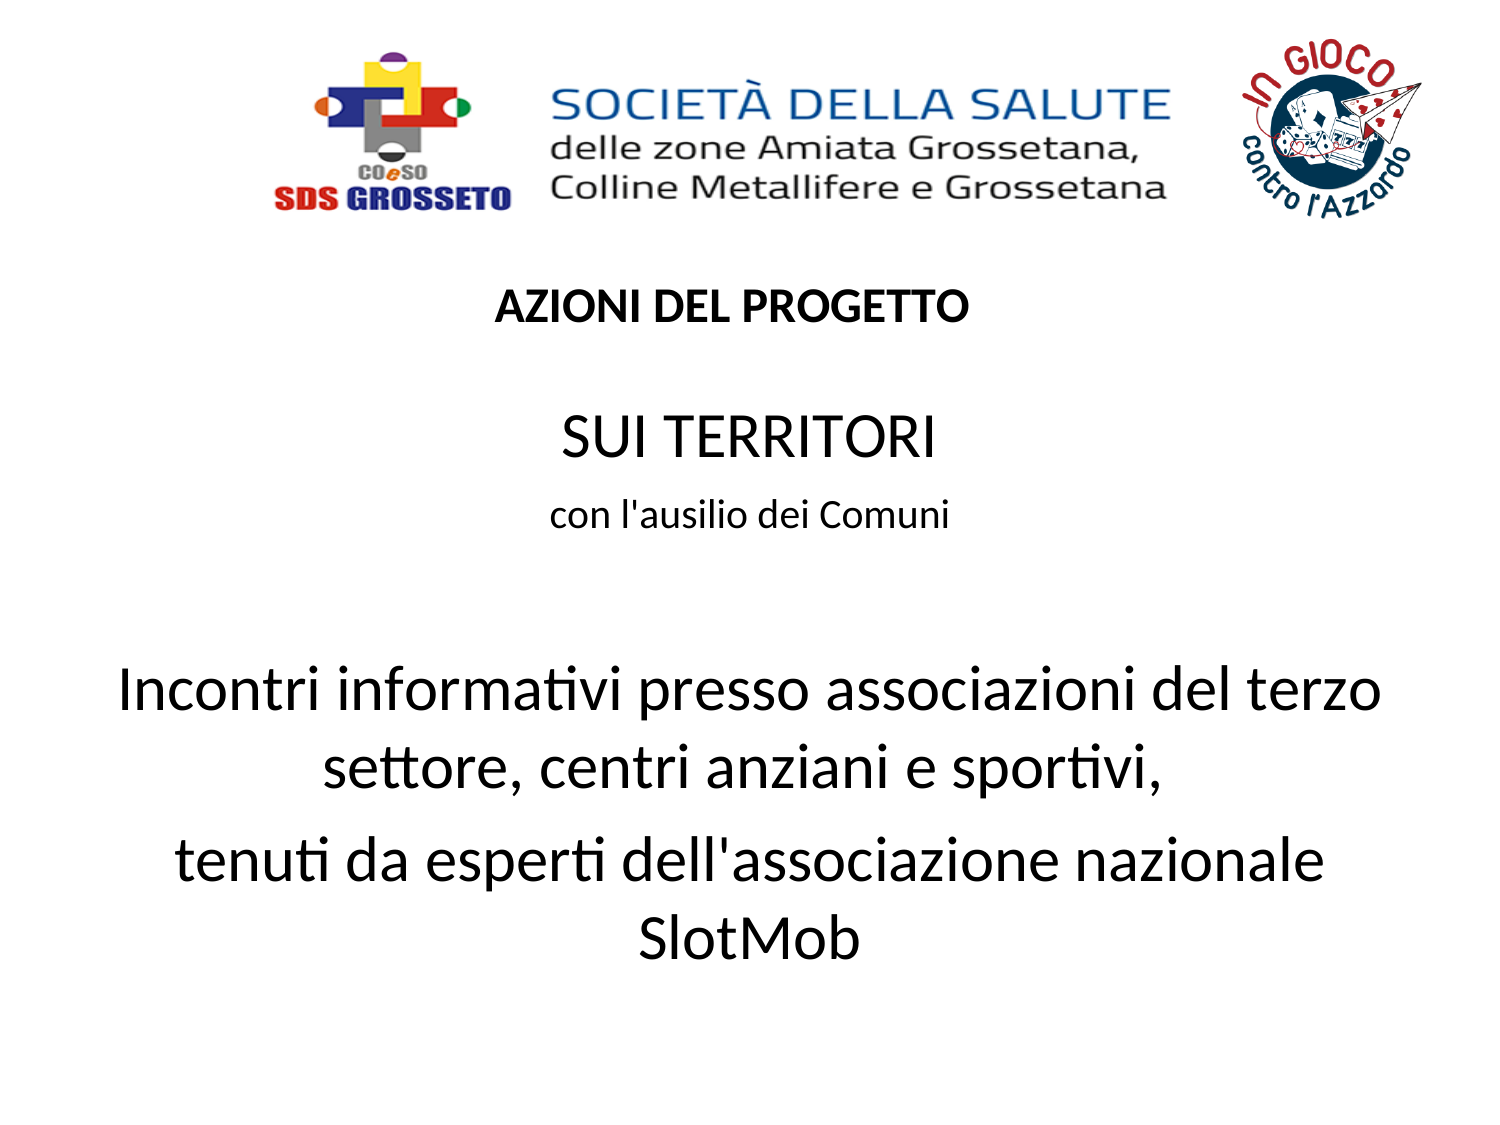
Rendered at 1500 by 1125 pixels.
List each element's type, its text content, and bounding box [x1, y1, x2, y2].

text_box AZIONI DEL PROGETTO [76, 231, 1388, 374]
picture [1222, 18, 1443, 240]
picture [265, 42, 1194, 221]
text_box SUI TERRITORI con l'ausilio dei Comuni Incontri informativi presso associazioni del terzo settore, centri anziani e sportivi, tenuti da esperti dell'associazione nazionale SlotMob [64, 385, 1436, 1071]
